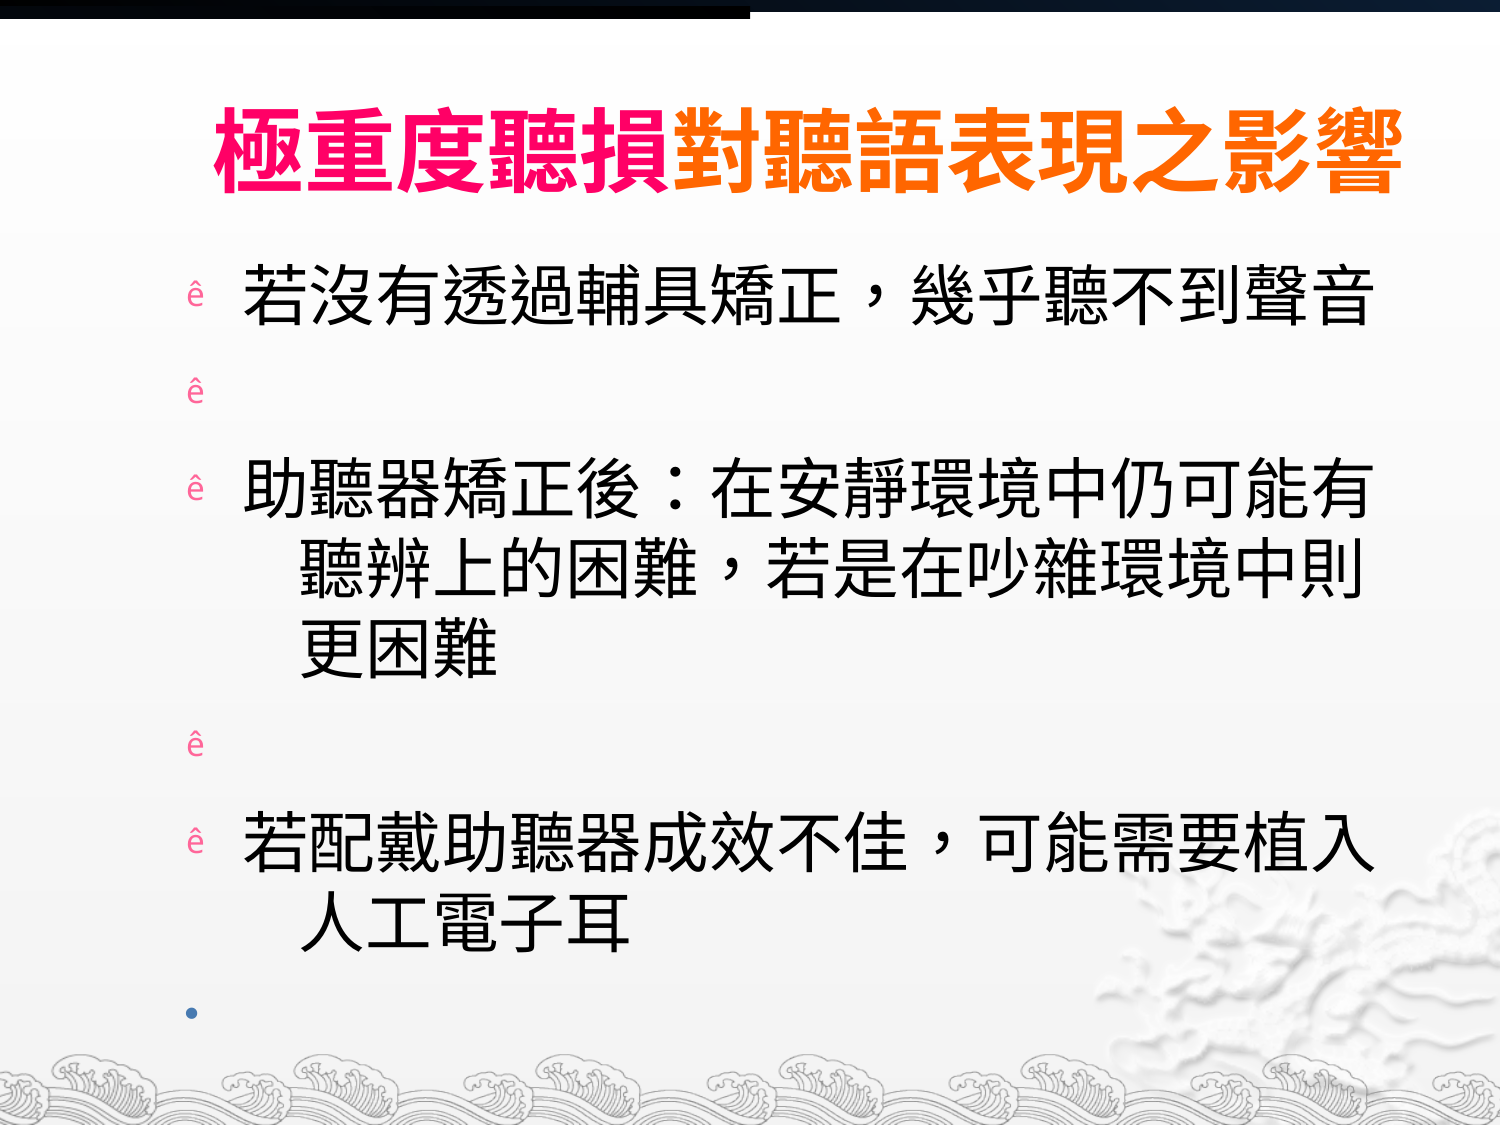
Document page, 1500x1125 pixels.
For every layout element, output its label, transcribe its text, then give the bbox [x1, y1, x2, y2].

list 若沒有透過輔具矯正，幾乎聽不到聲音 助聽器矯正後：在安靜環境中仍可能有聽辨上的困難，若是在吵雜環境中則更困難 若配戴助聽器成效不佳，可能需要植入人工電子耳 [171, 246, 1424, 1032]
title 極重度聽損對聽語表現之影響 [117, 54, 1500, 243]
